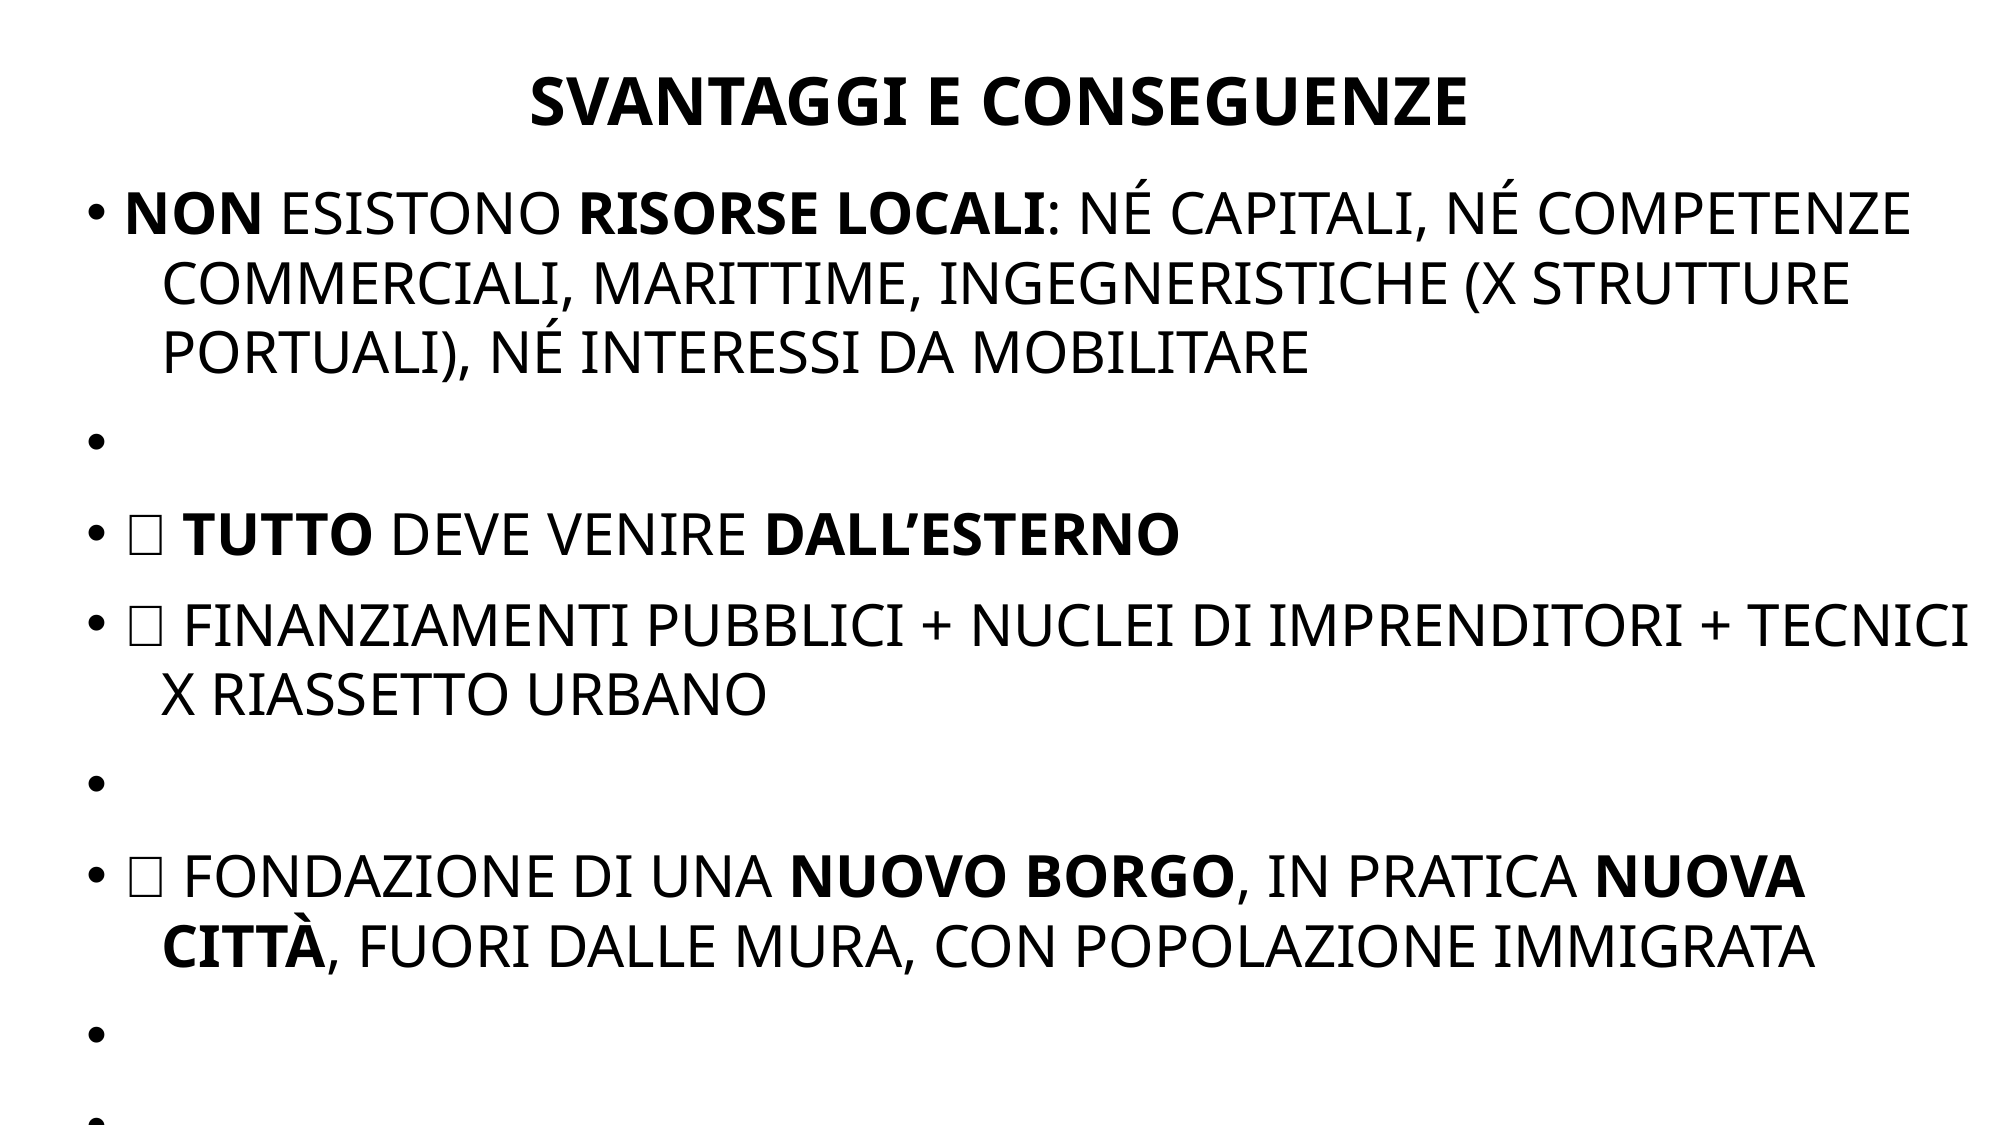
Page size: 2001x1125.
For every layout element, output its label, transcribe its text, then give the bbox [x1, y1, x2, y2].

list NON ESISTONO RISORSE LOCALI: NÉ CAPITALI, NÉ COMPETENZE COMMERCIALI, MARITTIME, INGEGNERISTICHE (X STRUTTURE PORTUALI), NÉ INTERESSI DA MOBILITARE  TUTTO DEVE VENIRE DALL’ESTERNO  FINANZIAMENTI PUBBLICI + NUCLEI DI IMPRENDITORI + TECNICI X RIASSETTO URBANO  FONDAZIONE DI UNA NUOVO BORGO, IN PRATICA NUOVA CITTÀ, FUORI DALLE MURA, CON POPOLAZIONE IMMIGRATA [71, 168, 2000, 1099]
title SVANTAGGI E CONSEGUENZE [137, 59, 1863, 137]
